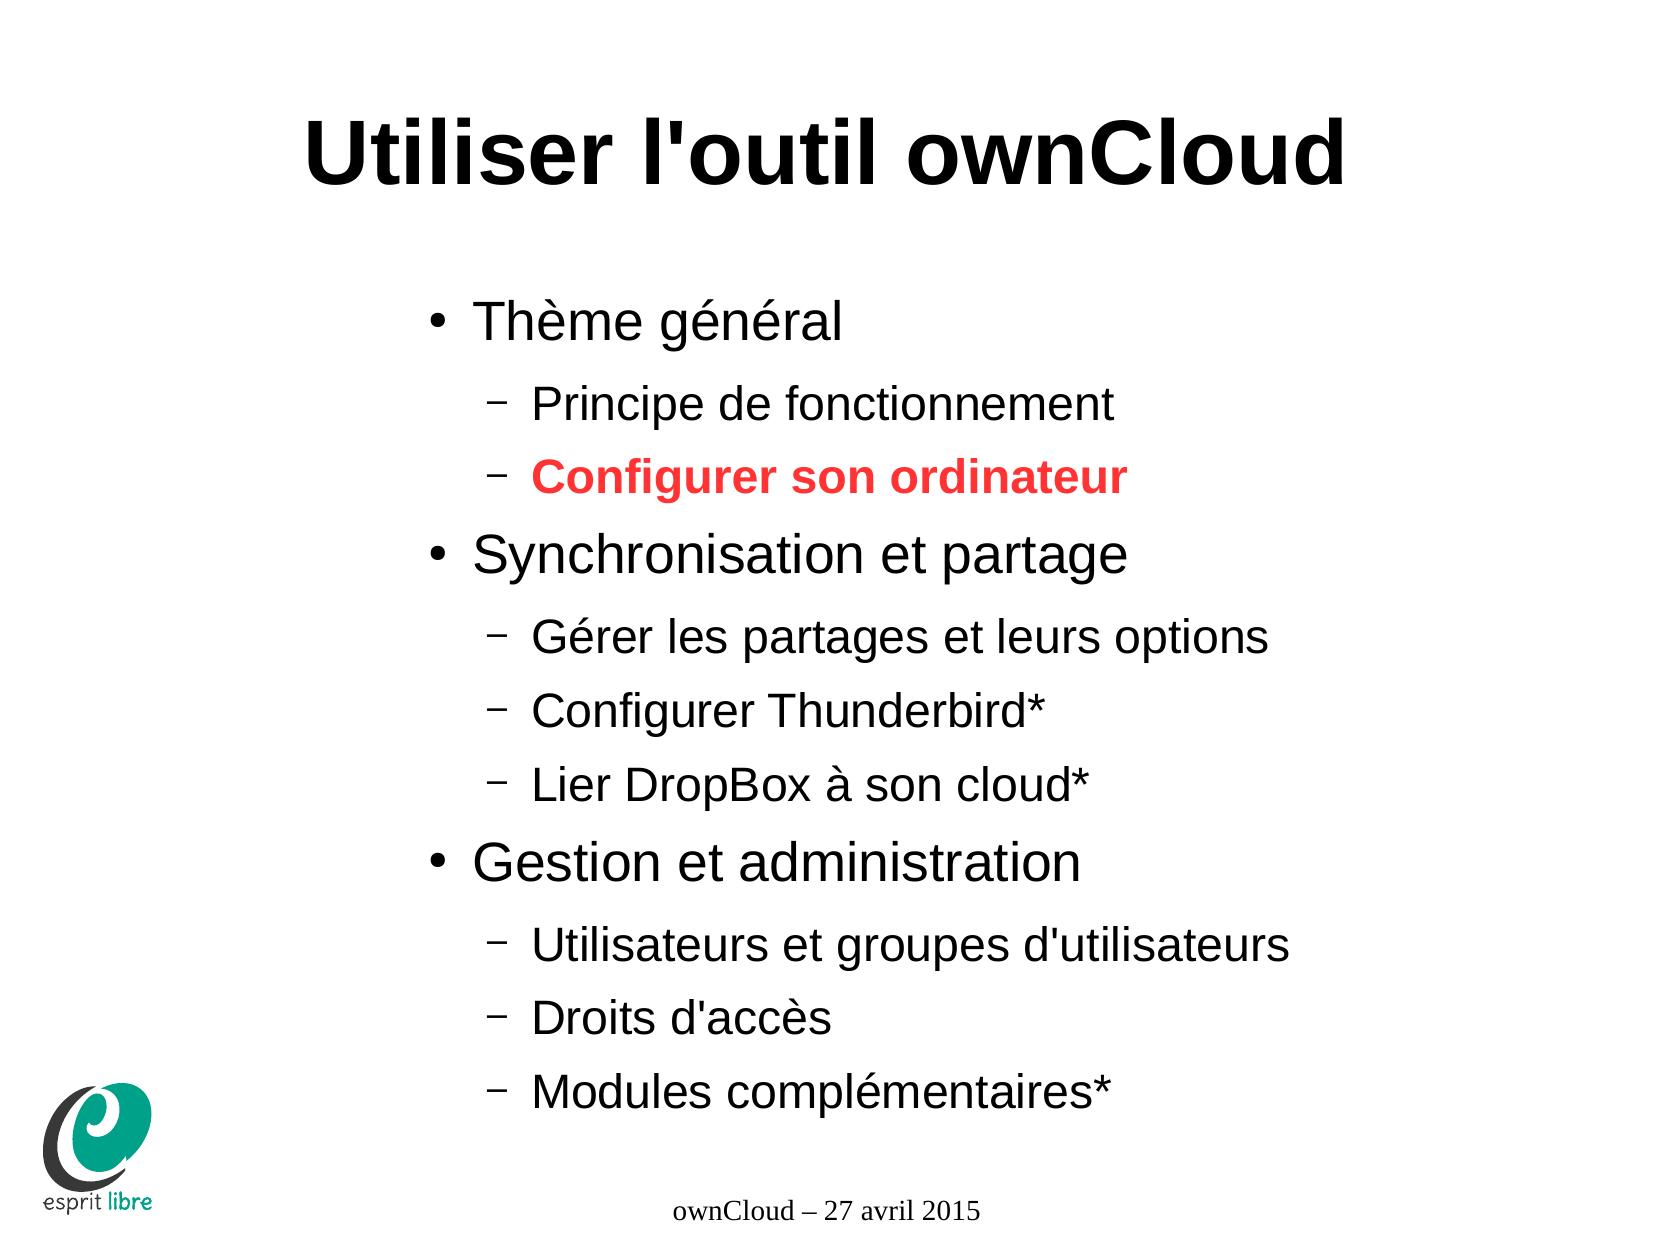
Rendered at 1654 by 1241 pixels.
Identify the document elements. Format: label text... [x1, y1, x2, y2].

title Utiliser l'outil ownCloud [82, 49, 1571, 257]
list Thème général Principe de fonctionnement Configurer son ordinateur Synchronisation et partage Gérer les partages et leurs options Configurer Thunderbird* Lier DropBox à son cloud* Gestion et administration Utilisateurs et groupes d'utilisateurs Droits d'accès Modules complémentaires* [413, 290, 1571, 1123]
